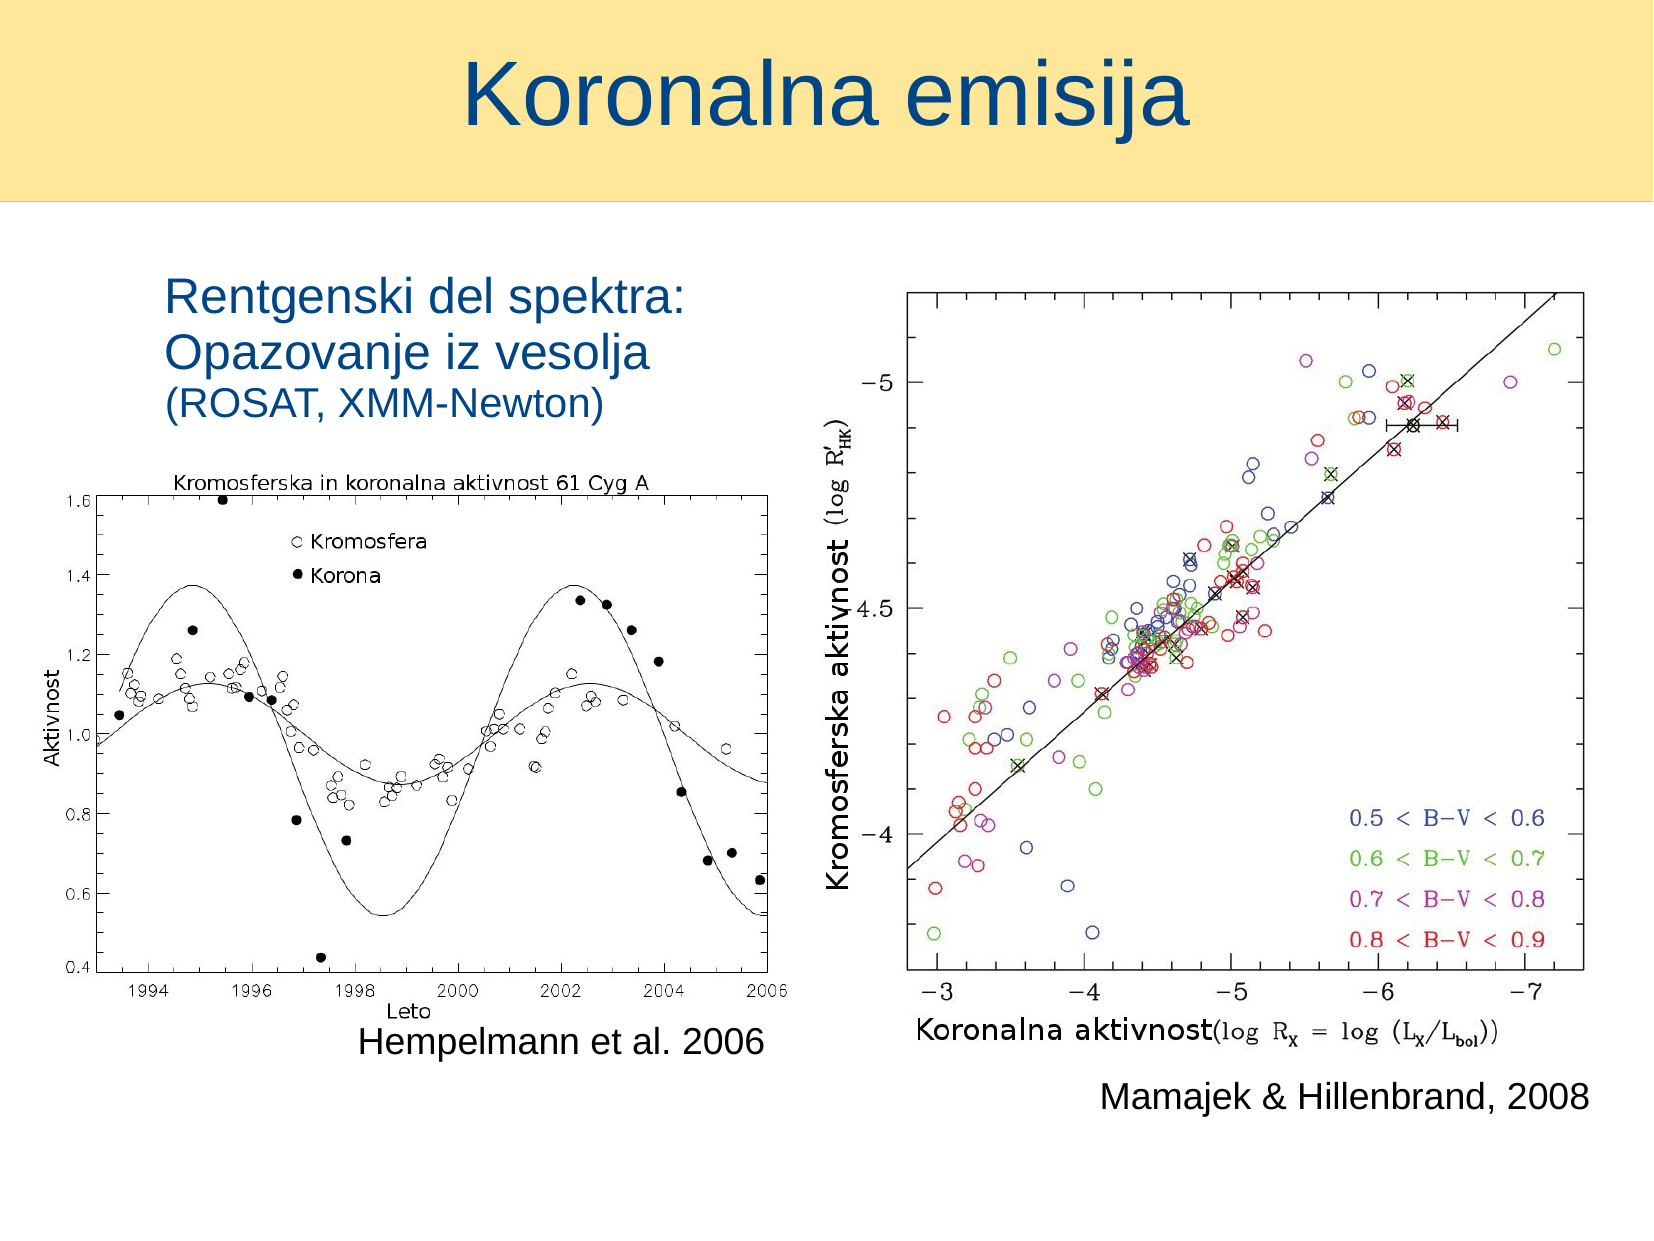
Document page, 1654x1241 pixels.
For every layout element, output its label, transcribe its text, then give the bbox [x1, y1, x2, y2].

text_box [0, 0, 1653, 202]
picture [810, 269, 1605, 1059]
picture [30, 465, 800, 1028]
text_box Hempelmann et al. 2006 [342, 1013, 781, 1070]
text_box Mamajek & Hillenbrand, 2008 [1084, 1068, 1606, 1126]
text_box Rentgenski del spektra: Opazovanje iz vesolja (ROSAT, XMM-Newton) [150, 261, 702, 435]
title Koronalna emisija [82, 0, 1571, 198]
